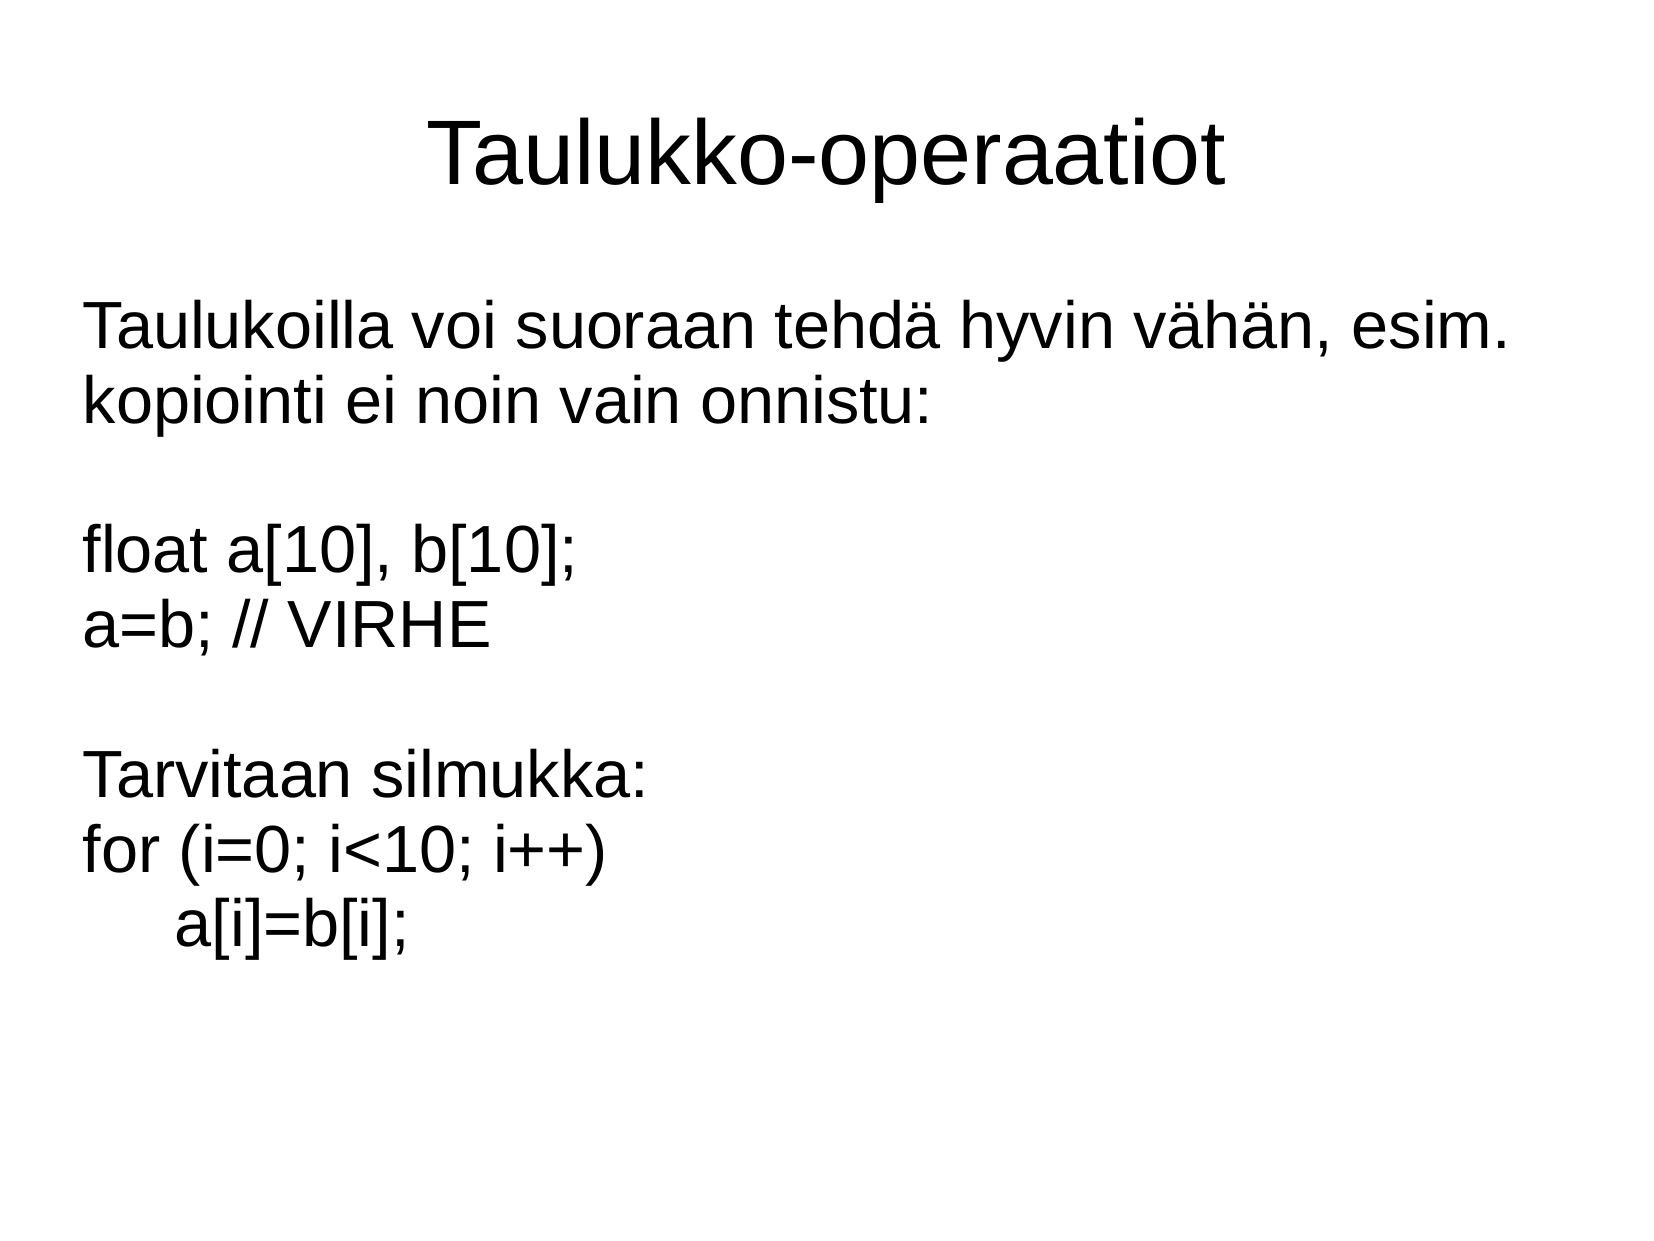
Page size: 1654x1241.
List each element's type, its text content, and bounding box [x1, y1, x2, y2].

subtitle Taulukoilla voi suoraan tehdä hyvin vähän, esim. kopiointi ei noin vain onnistu: float a[10], b[10]; a=b; // VIRHE Tarvitaan silmukka: for (i=0; i<10; i++) a[i]=b[i]; [82, 288, 1571, 1111]
title Taulukko-operaatiot [82, 56, 1571, 250]
